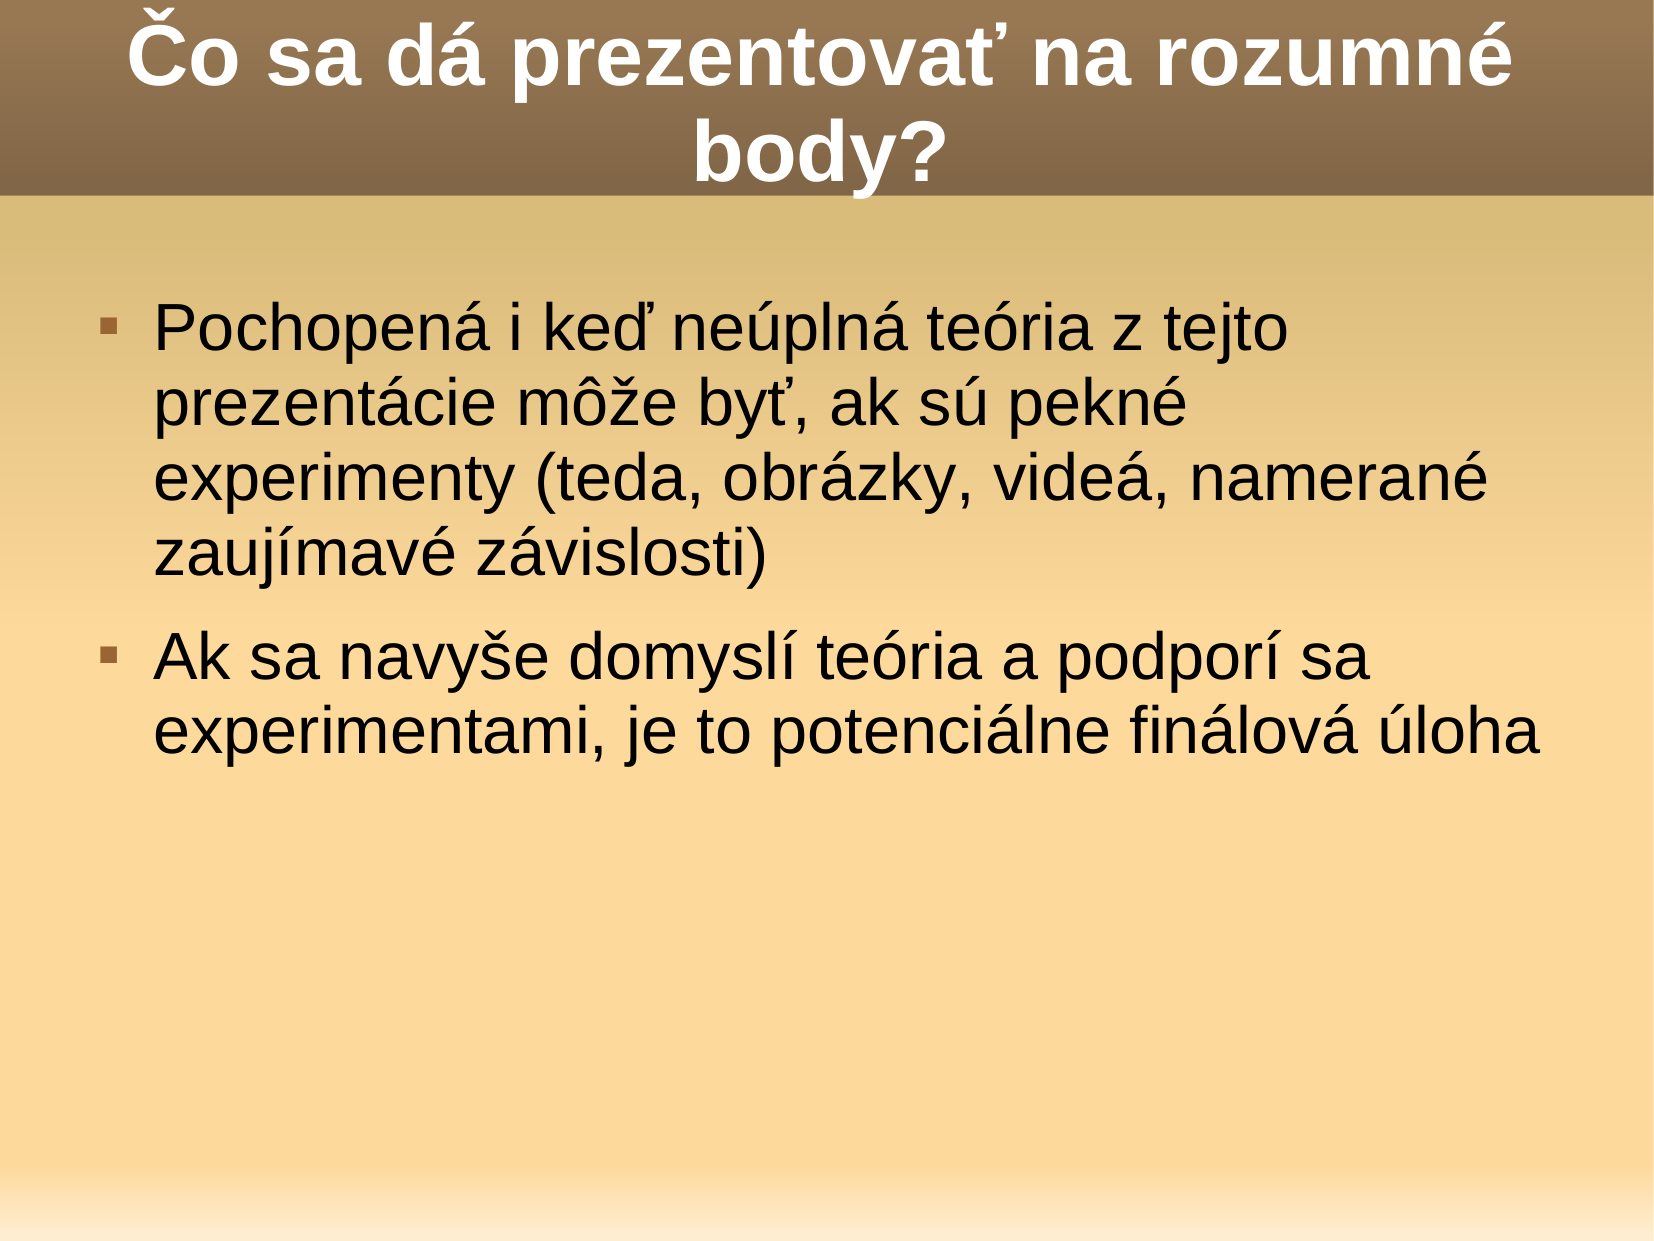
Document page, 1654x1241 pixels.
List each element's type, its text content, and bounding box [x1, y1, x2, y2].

title Čo sa dá prezentovať na rozumné body? [76, 0, 1565, 208]
list Pochopená i keď neúplná teória z tejto prezentácie môže byť, ak sú pekné experimenty (teda, obrázky, videá, namerané zaujímavé závislosti) Ak sa navyše domyslí teória a podporí sa experimentami, je to potenciálne finálová úloha [82, 290, 1571, 1109]
picture [0, 0, 1654, 1241]
